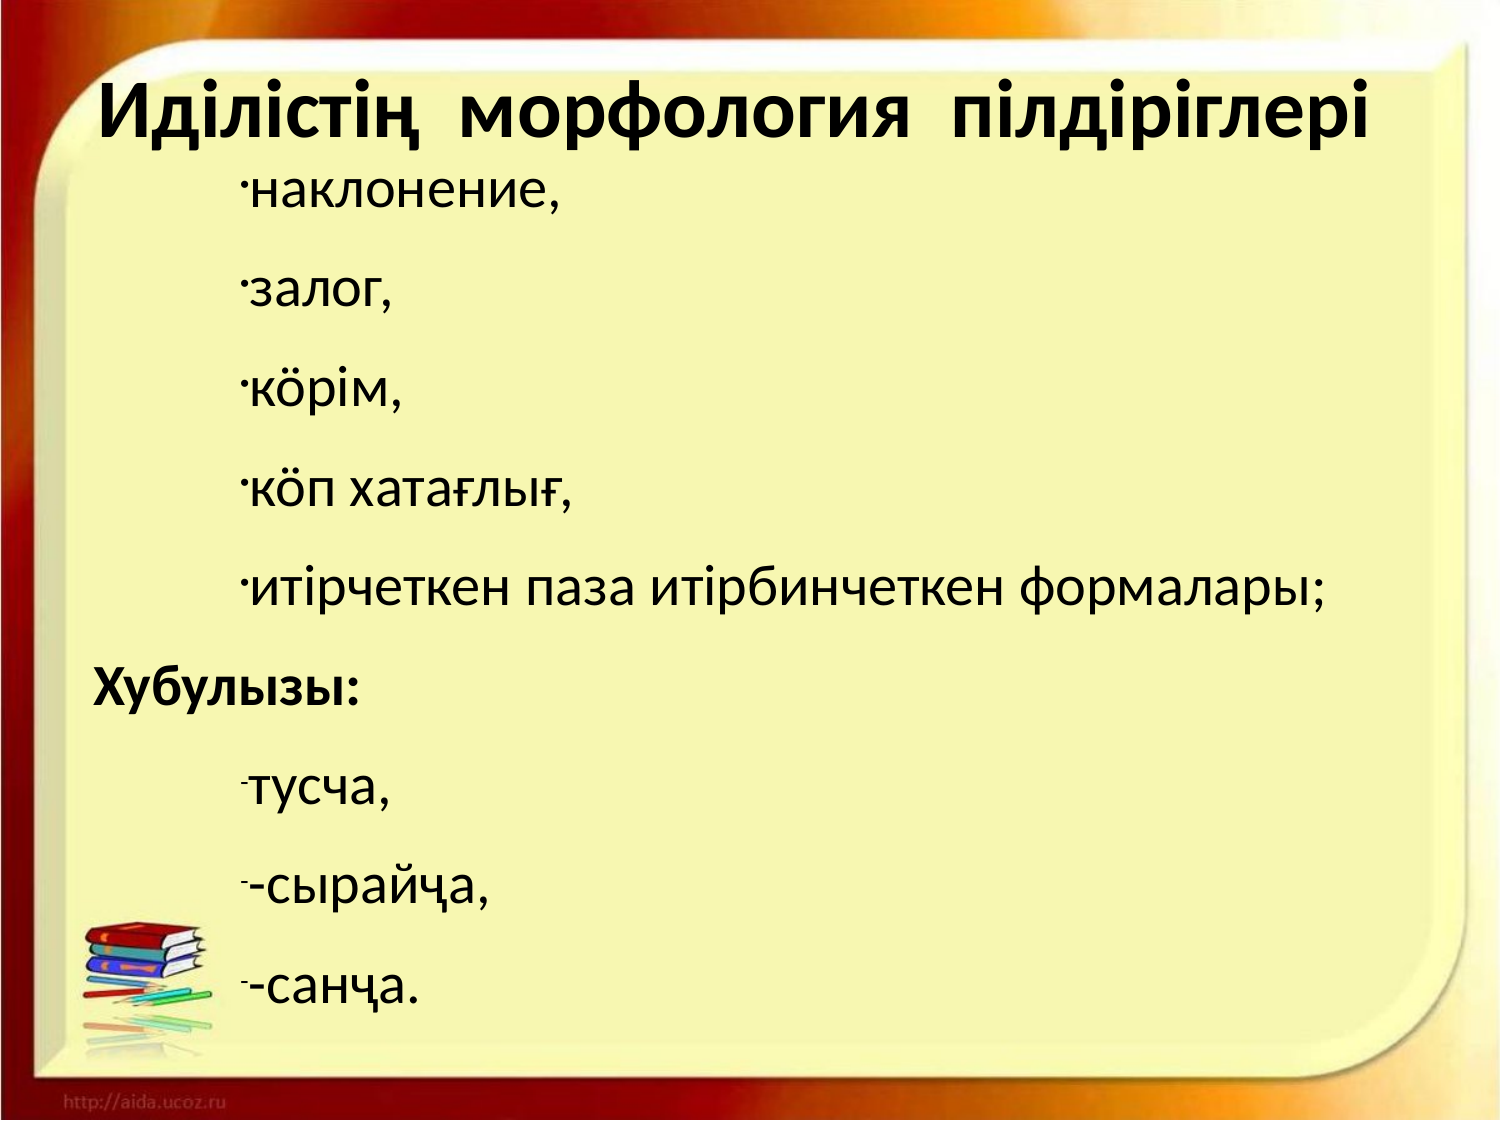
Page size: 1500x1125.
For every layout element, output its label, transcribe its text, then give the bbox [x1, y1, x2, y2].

list наклонение, залог, кӧрiм, кӧп хатағлығ, итiрчеткен паза итiрбинчеткен формалары; Хубулызы: тусча, -сырайҷа, -санҷа. [79, 141, 1430, 1028]
title Идiлiстiң морфология пiлдiрiглерi [35, 47, 1453, 176]
picture [0, 0, 1500, 1120]
